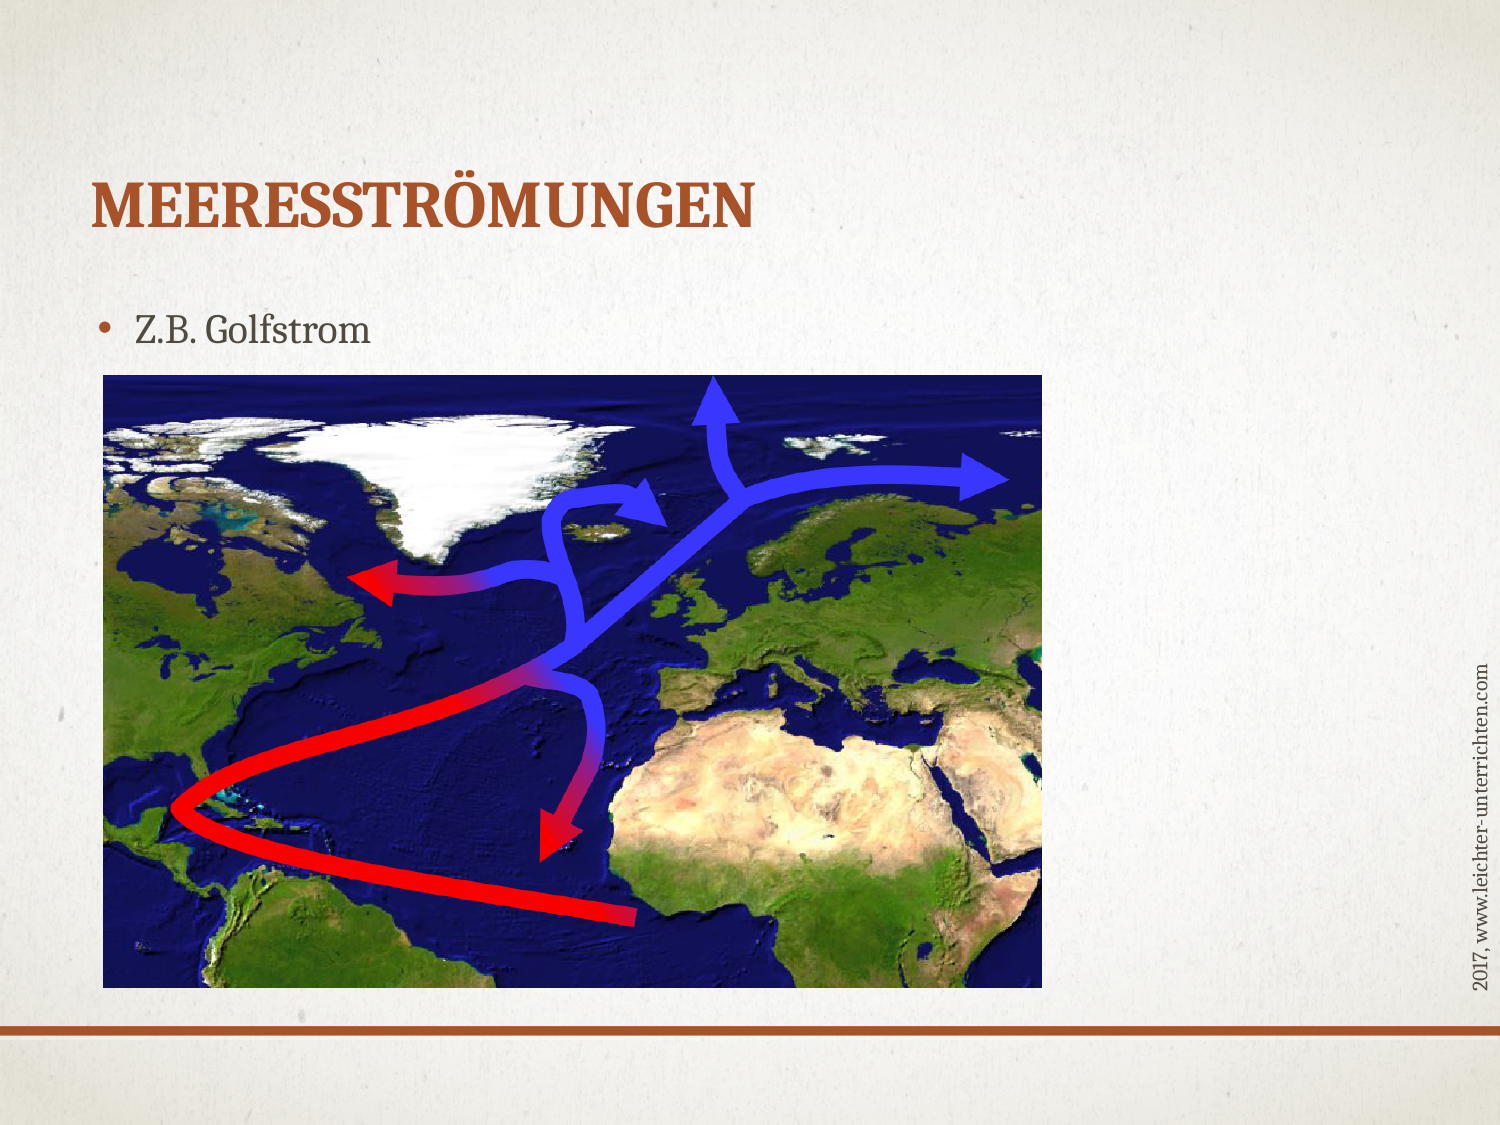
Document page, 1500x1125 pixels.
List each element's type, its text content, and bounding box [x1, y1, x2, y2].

picture [0, 1036, 1500, 1125]
title Meeresströmungen [75, 62, 1341, 250]
picture [0, 0, 1500, 1026]
list Z.B. Golfstrom [75, 299, 1341, 975]
